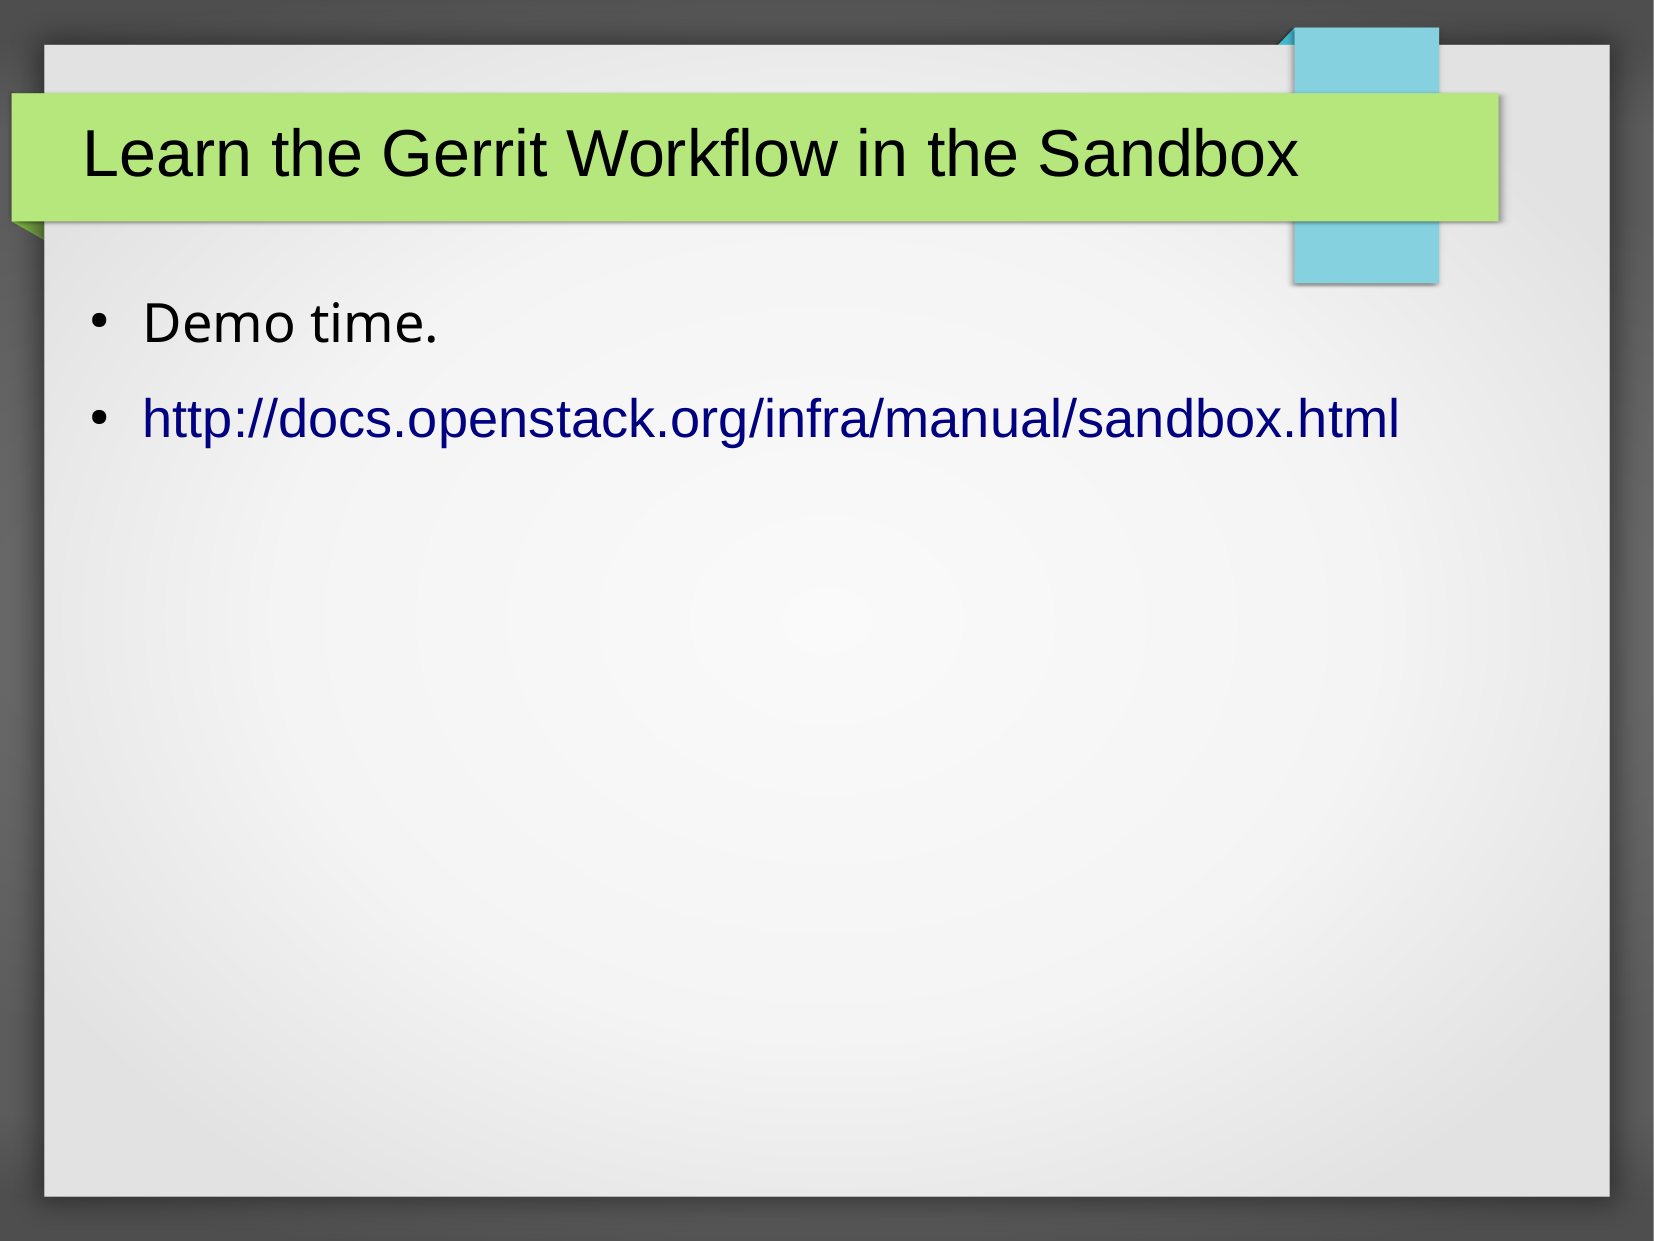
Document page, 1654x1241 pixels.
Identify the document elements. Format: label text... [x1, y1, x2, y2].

title Learn the Gerrit Workflow in the Sandbox [82, 49, 1571, 257]
list Demo time. http://docs.openstack.org/infra/manual/sandbox.html [71, 285, 1561, 1005]
picture [0, 0, 1654, 1241]
